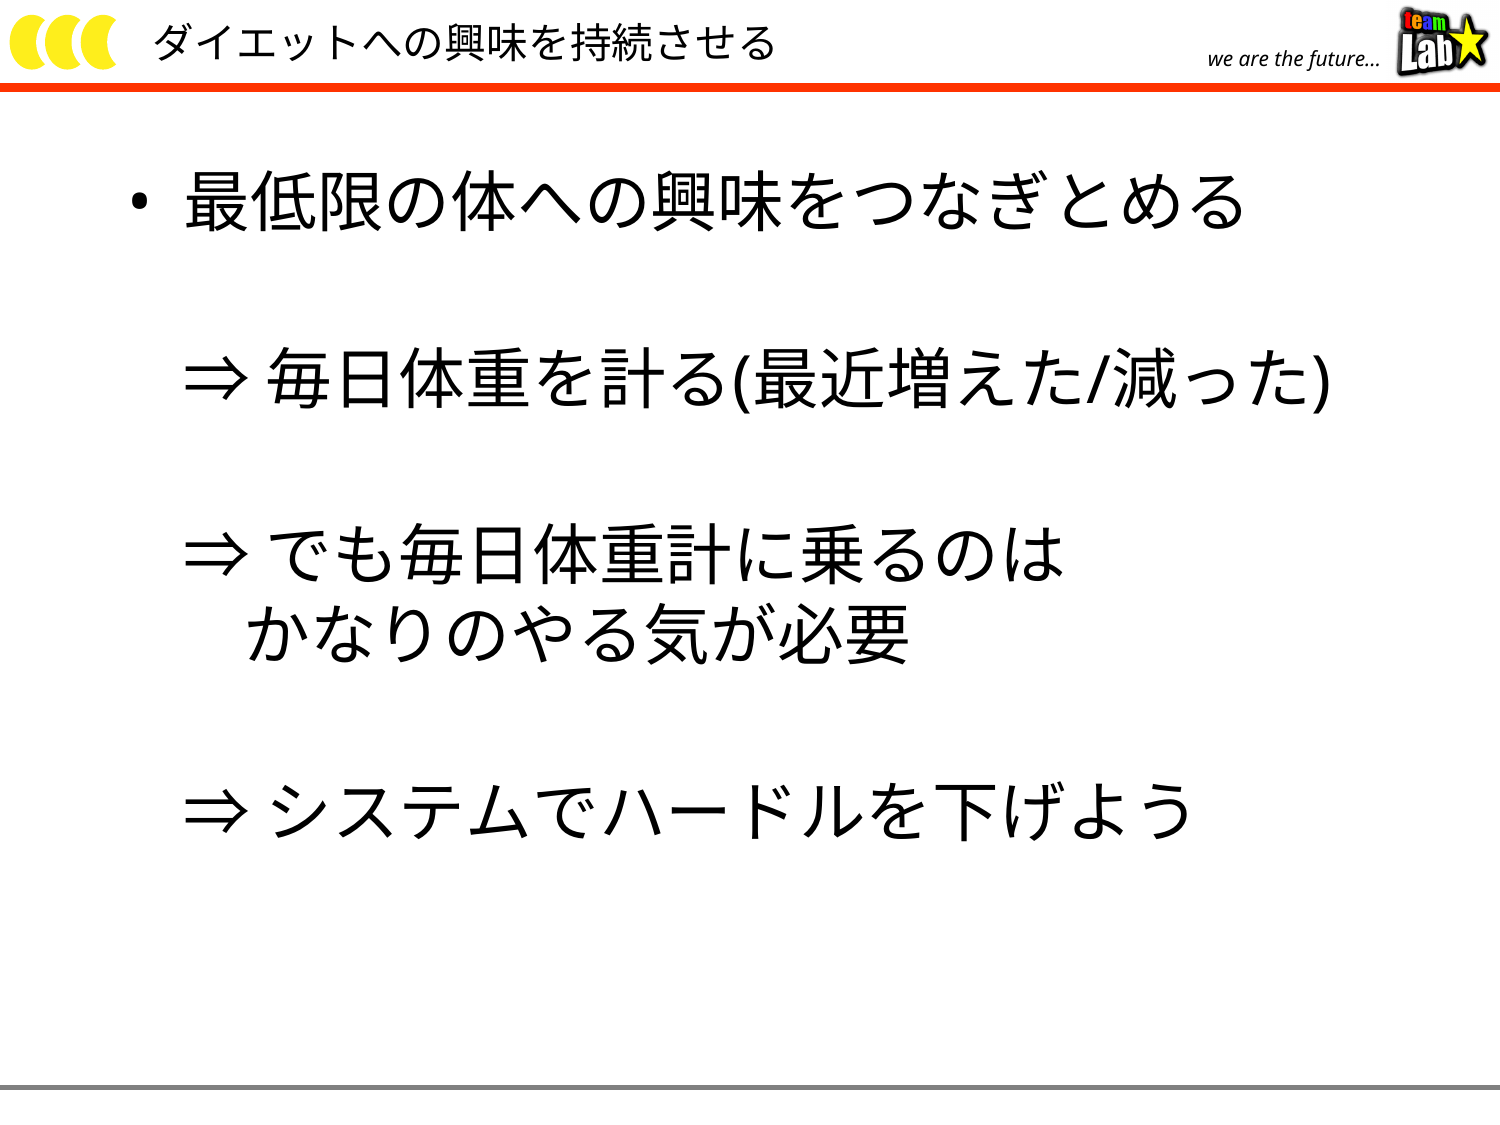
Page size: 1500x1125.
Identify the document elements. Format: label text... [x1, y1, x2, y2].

title ダイエットへの興味を持続させる [137, 9, 925, 75]
picture [1386, 0, 1499, 83]
list 最低限の体への興味をつなぎとめる ⇒ 毎日体重を計る(最近増えた/減った) ⇒ でも毎日体重計に乗るのは かなりのやる気が必要 ⇒ システムでハードルを下げよう [112, 152, 1388, 1000]
